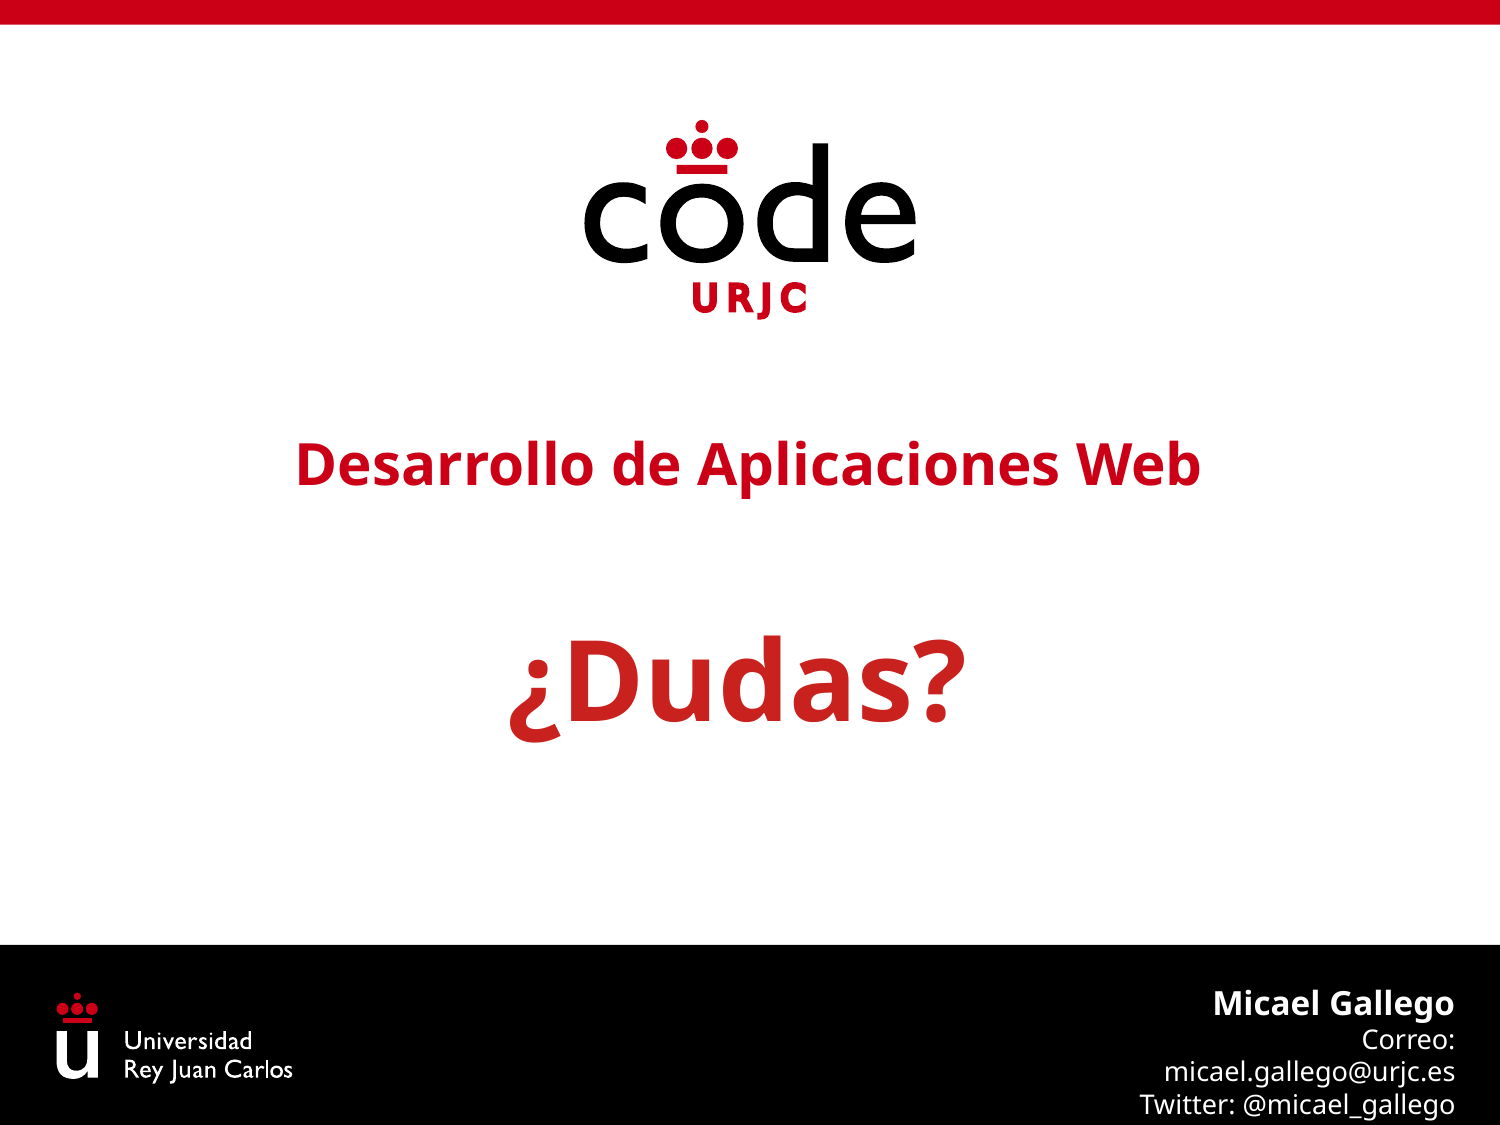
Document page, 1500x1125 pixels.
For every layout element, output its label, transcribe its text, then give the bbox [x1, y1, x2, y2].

text_box [0, 0, 1500, 23]
text_box Micael Gallego Correo: micael.gallego@urjc.es Twitter: @micael_gallego [1061, 974, 1471, 1125]
list ¿Dudas? [117, 578, 1359, 708]
text_box Desarrollo de Aplicaciones Web [132, 403, 1366, 505]
